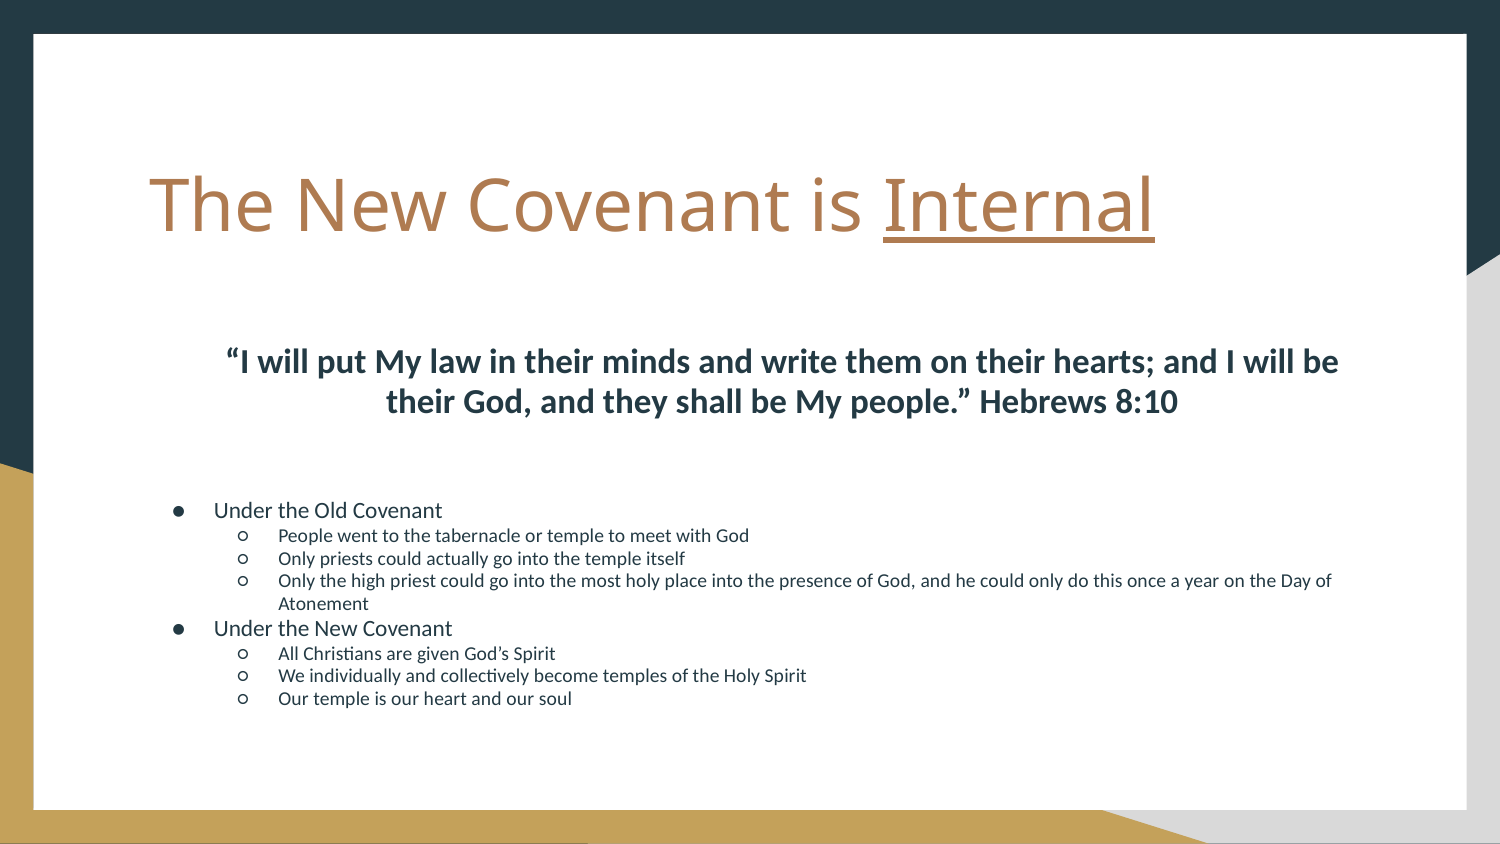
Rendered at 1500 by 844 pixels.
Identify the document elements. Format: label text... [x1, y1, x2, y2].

list “I will put My law in their minds and write them on their hearts; and I will be their God, and they shall be My people.” Hebrews 8:10 Under the Old Covenant People went to the tabernacle or temple to meet with God Only priests could actually go into the temple itself Only the high priest could go into the most holy place into the presence of God, and he could only do this once a year on the Day of Atonement Under the New Covenant All Christians are given God’s Spirit We individually and collectively become temples of the Holy Spirit Our temple is our heart and our soul [134, 326, 1366, 729]
title The New Covenant is Internal [134, 138, 1366, 296]
